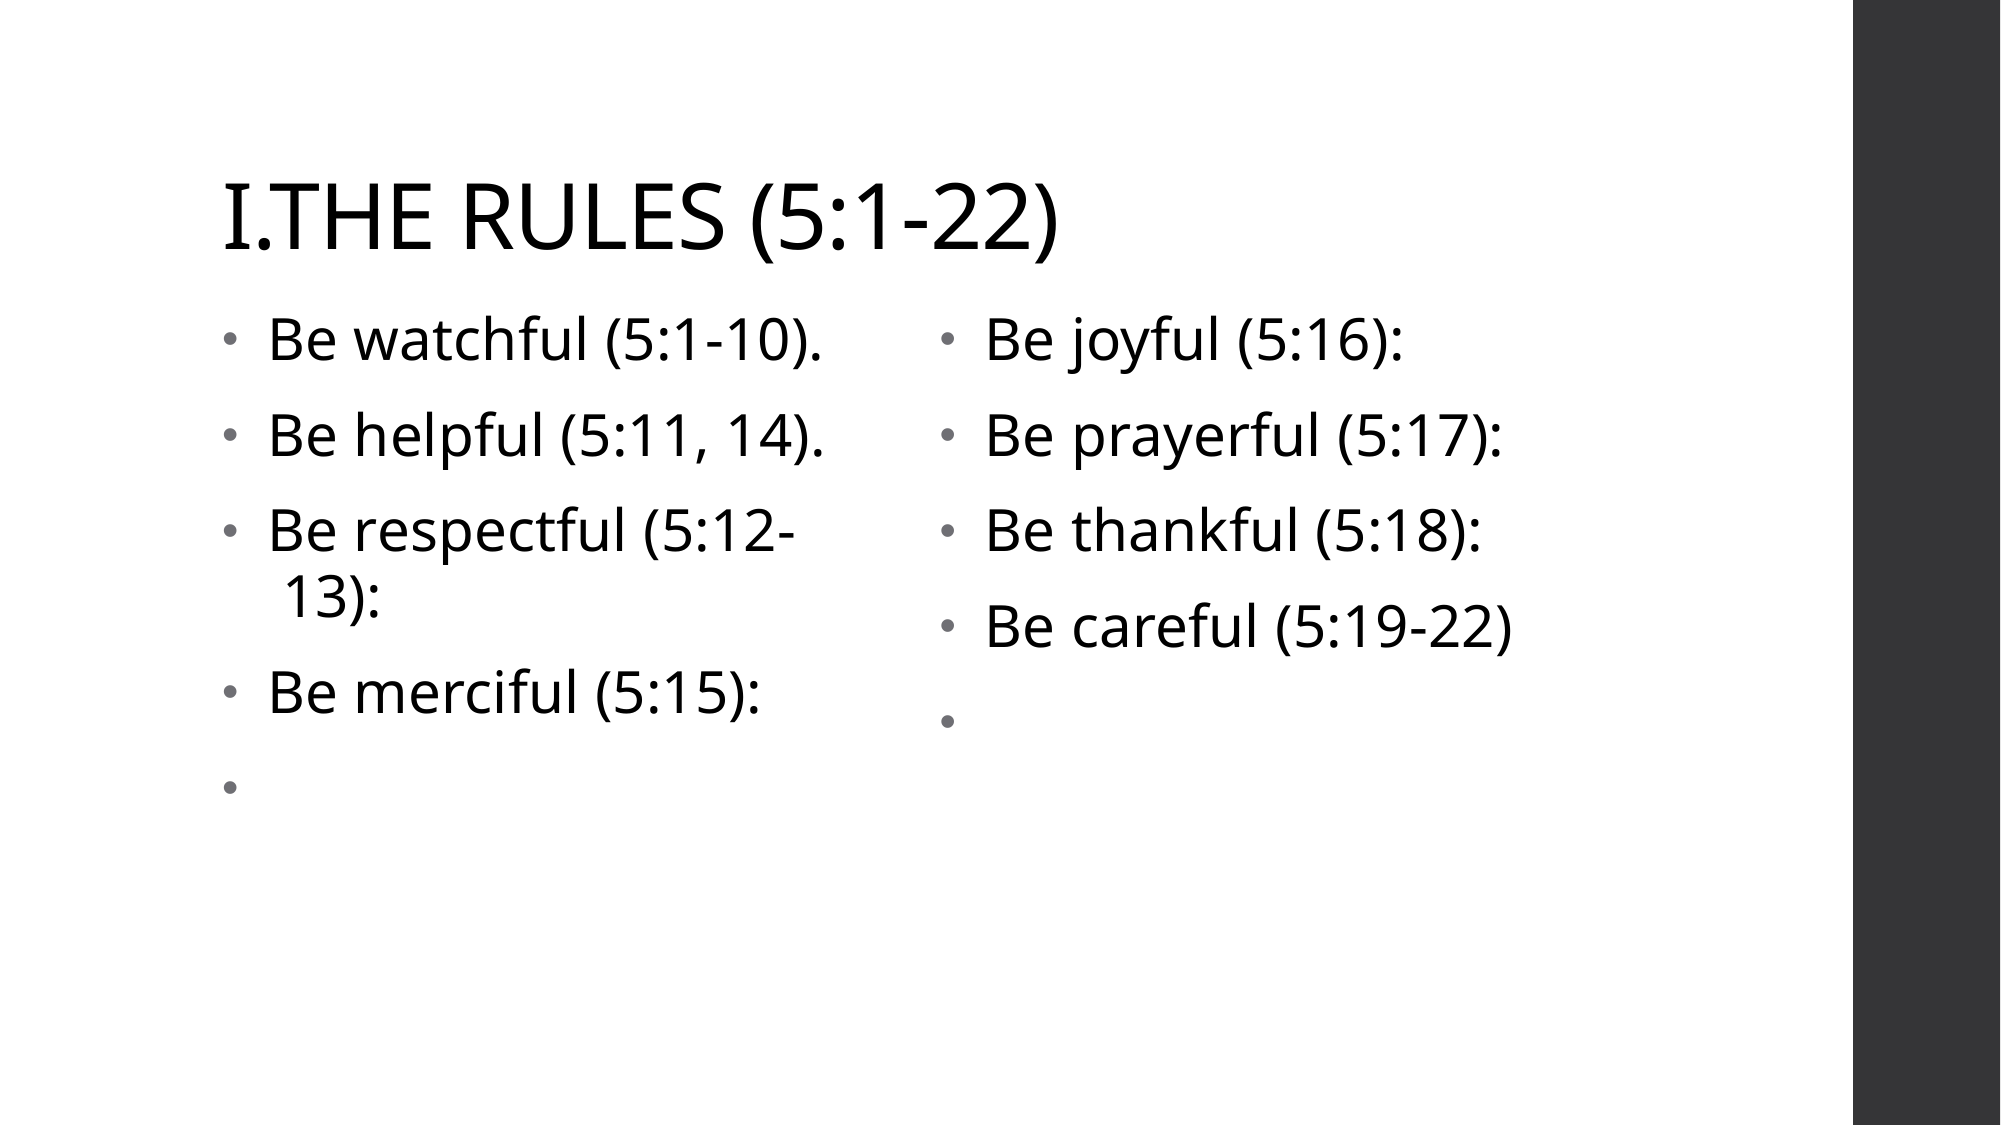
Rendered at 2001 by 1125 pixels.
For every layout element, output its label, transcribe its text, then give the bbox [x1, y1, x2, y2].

list Be watchful (5:1-10). Be helpful (5:11, 14). Be respectful (5:12-13): Be merciful (5:15): [207, 299, 900, 1014]
title I.THE RULES (5:1-22) [206, 60, 1797, 278]
list Be joyful (5:16): Be prayerful (5:17): Be thankful (5:18): Be careful (5:19-22) [924, 299, 1617, 1014]
